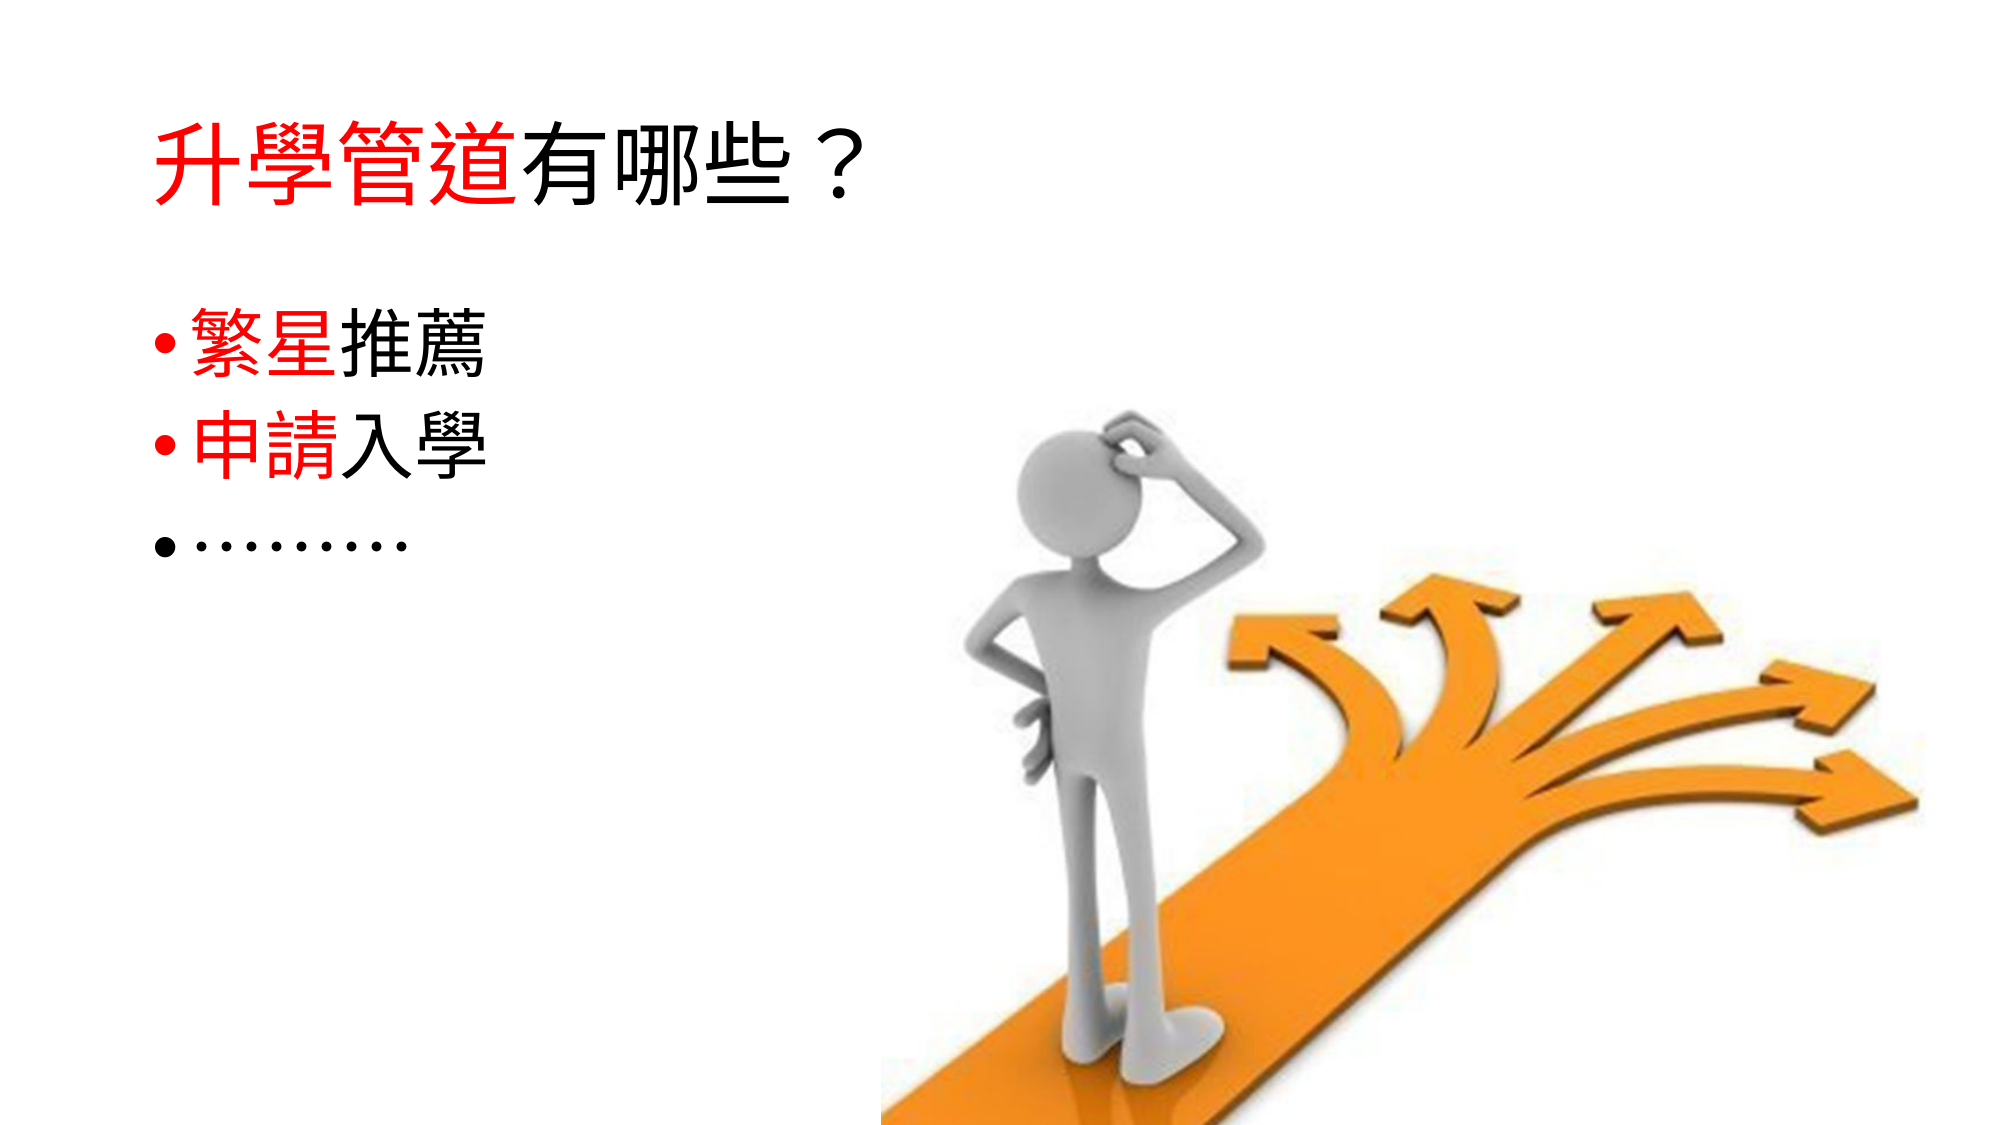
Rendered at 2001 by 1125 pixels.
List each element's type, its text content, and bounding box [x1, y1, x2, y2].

list 繁星推薦 申請入學 ……… [137, 299, 1863, 1014]
picture [881, 373, 1981, 1125]
title 升學管道有哪些？ [137, 59, 1863, 278]
